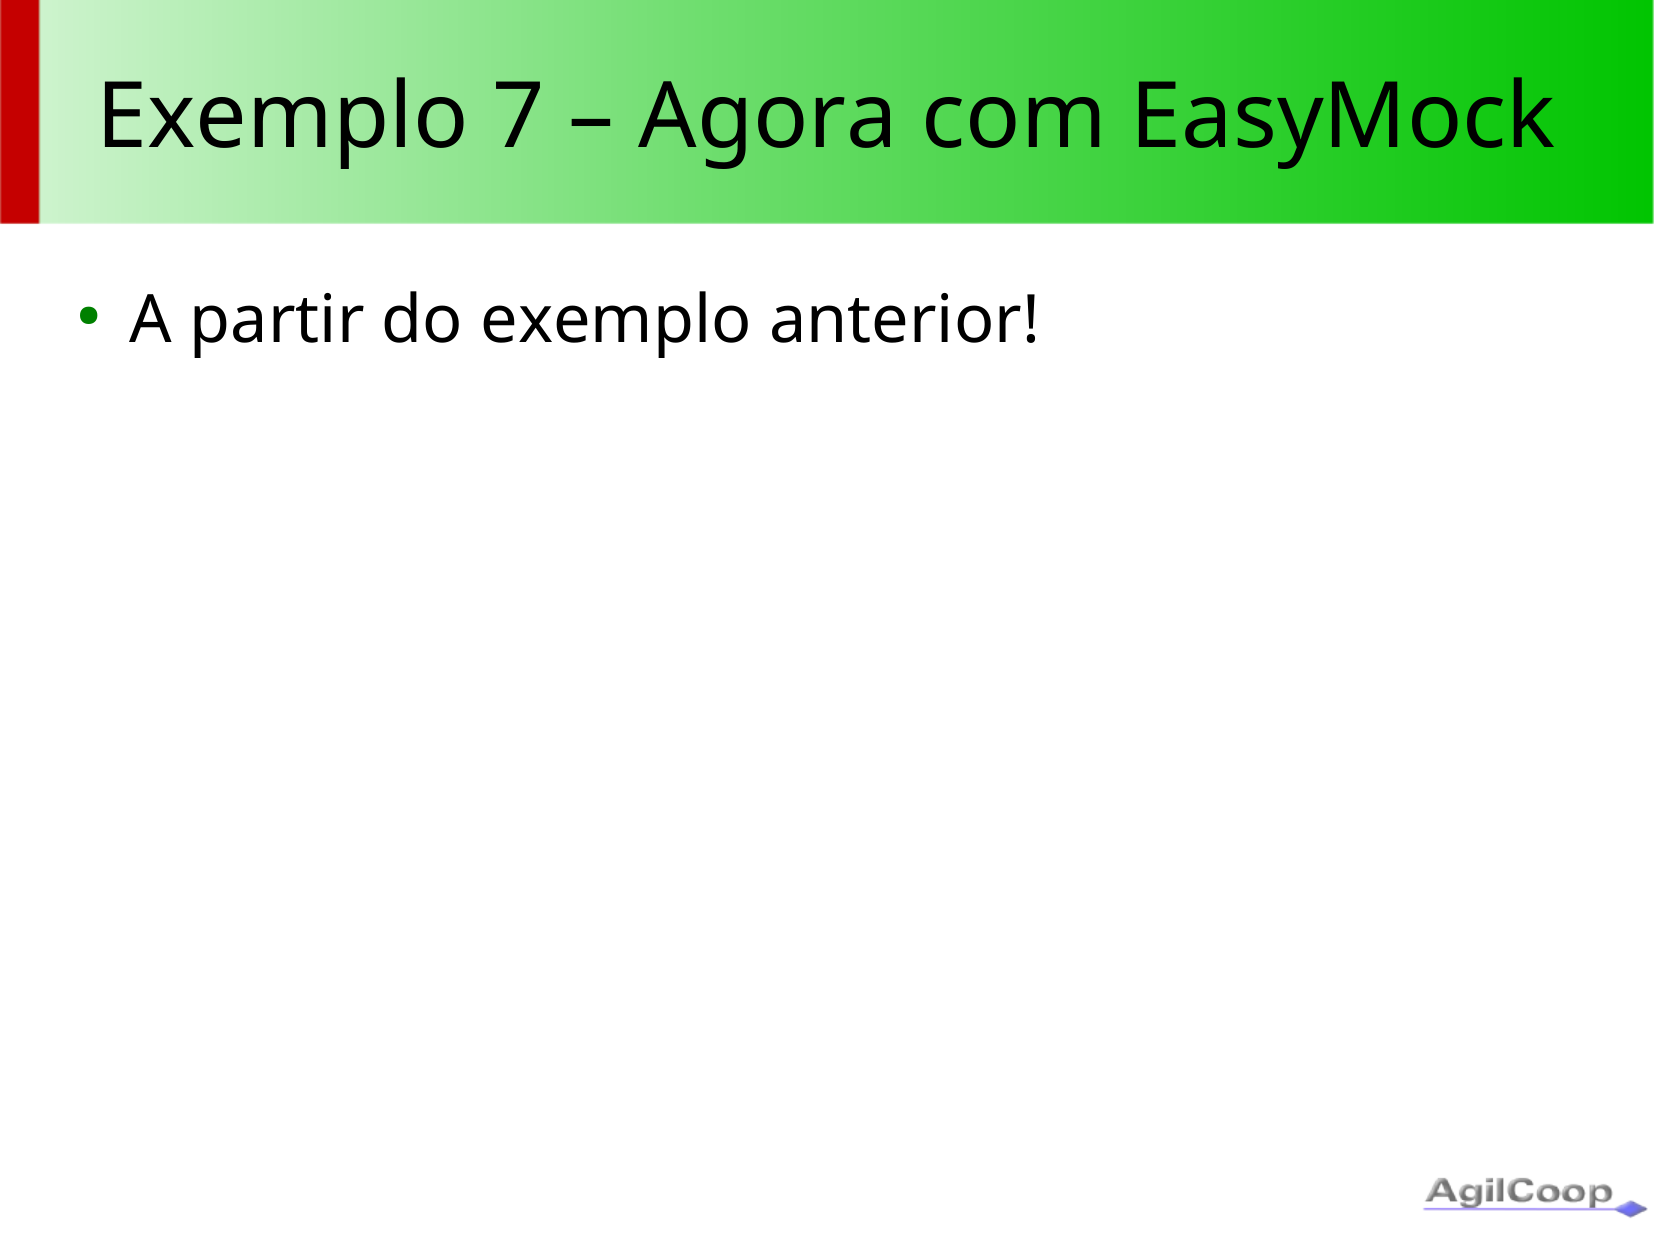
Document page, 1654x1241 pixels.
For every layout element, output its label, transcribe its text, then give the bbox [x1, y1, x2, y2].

picture [0, 0, 1654, 1241]
list A partir do exemplo anterior! [59, 271, 1607, 1108]
title Exemplo 7 – Agora com EasyMock [82, 15, 1571, 208]
